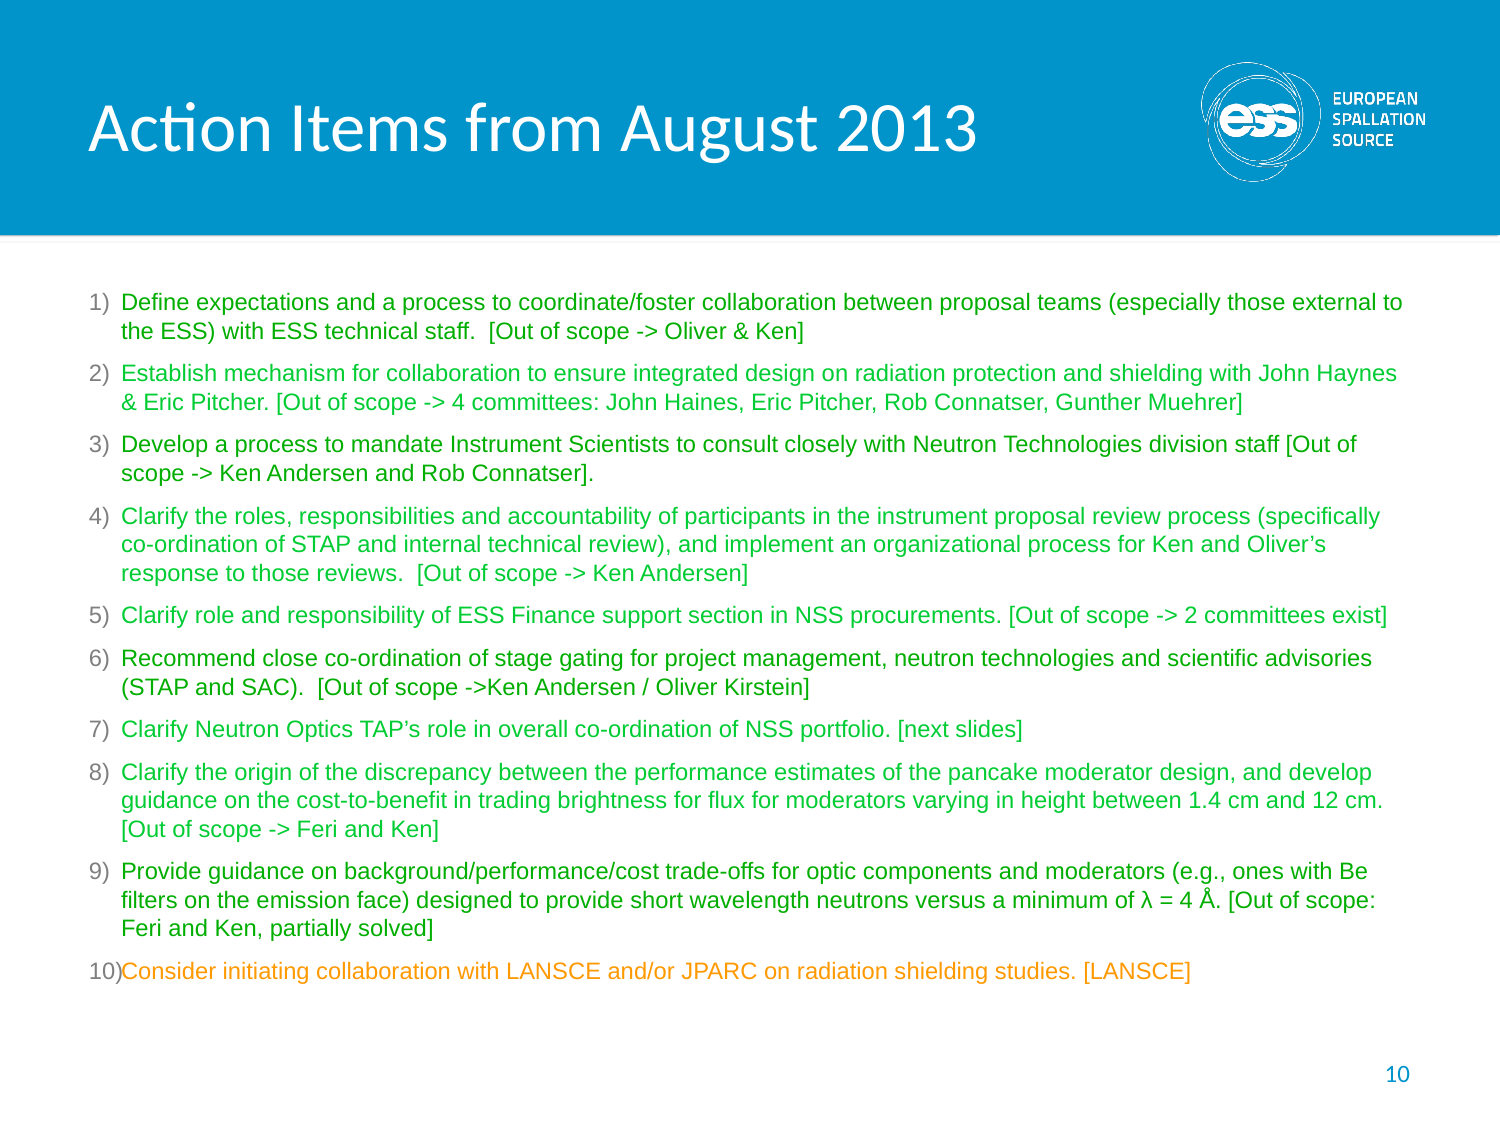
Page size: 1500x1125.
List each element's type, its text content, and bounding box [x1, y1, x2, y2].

title Action Items from August 2013 [75, 73, 1425, 173]
slide_number <number> [1074, 1042, 1425, 1103]
list Define expectations and a process to coordinate/foster collaboration between proposal teams (especially those external to the ESS) with ESS technical staff. [Out of scope -> Oliver & Ken] Establish mechanism for collaboration to ensure integrated design on radiation protection and shielding with John Haynes & Eric Pitcher. [Out of scope -> 4 committees: John Haines, Eric Pitcher, Rob Connatser, Gunther Muehrer] Develop a process to mandate Instrument Scientists to consult closely with Neutron Technologies division staff [Out of scope -> Ken Andersen and Rob Connatser]. Clarify the roles, responsibilities and accountability of participants in the instrument proposal review process (specifically co-ordination of STAP and internal technical review), and implement an organizational process for Ken and Oliver’s response to those reviews. [Out of scope -> Ken Andersen] Clarify role and responsibility of ESS Finance support section in NSS procurements. [Out of scope -> 2 committees exist] Recommend close co-ordination of stage gating for project management, neutron technologies and scientific advisories (STAP and SAC). [Out of scope ->Ken Andersen / Oliver Kirstein] Clarify Neutron Optics TAP’s role in overall co-ordination of NSS portfolio. [next slides] Clarify the origin of the discrepancy between the performance estimates of the pancake moderator design, and develop guidance on the cost-to-benefit in trading brightness for flux for moderators varying in height between 1.4 cm and 12 cm. [Out of scope -> Feri and Ken] Provide guidance on background/performance/cost trade-offs for optic components and moderators (e.g., ones with Be filters on the emission face) designed to provide short wavelength neutrons versus a minimum of λ = 4 Å. [Out of scope: Feri and Ken, partially solved] Consider initiating collaboration with LANSCE and/or JPARC on radiation shielding studies. [LANSCE] [75, 279, 1425, 1023]
